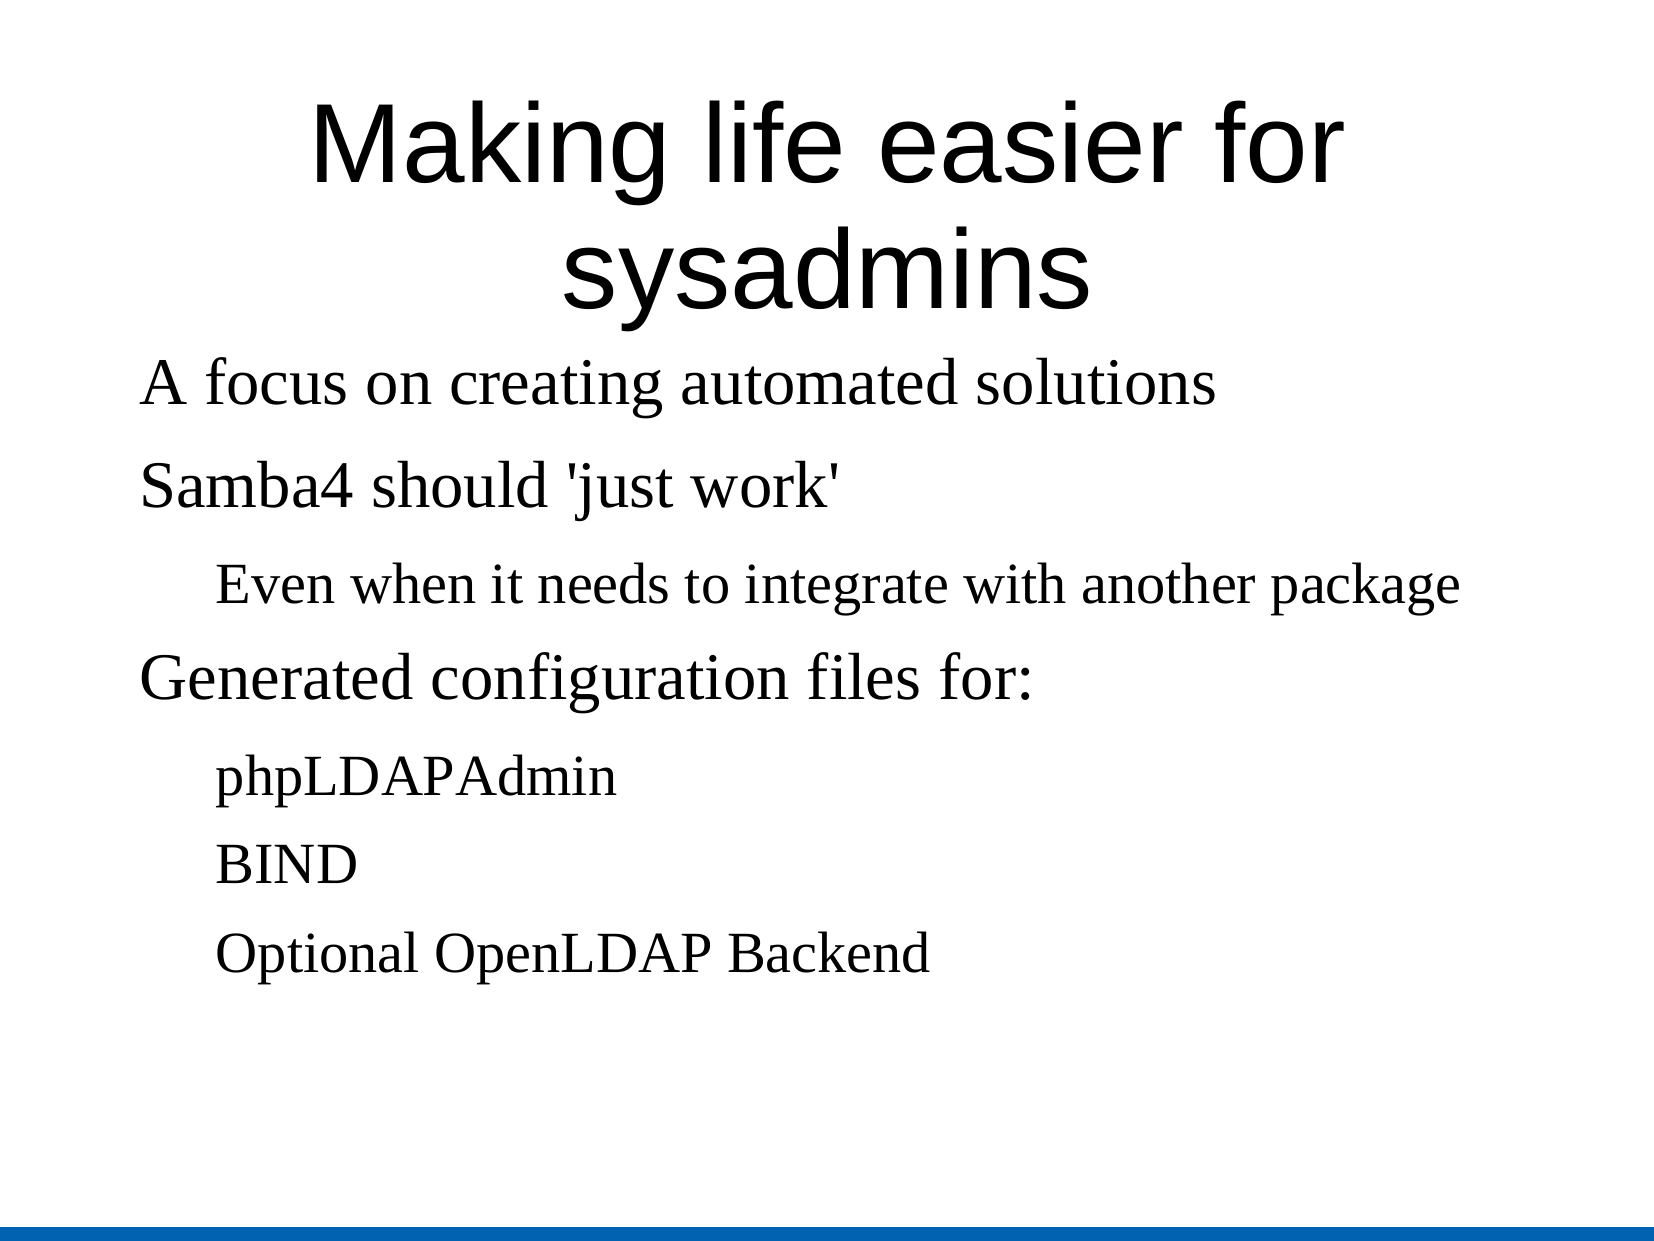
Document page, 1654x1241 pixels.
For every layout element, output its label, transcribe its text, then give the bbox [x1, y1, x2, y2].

list A focus on creating automated solutions Samba4 should 'just work' Even when it needs to integrate with another package Generated configuration files for: phpLDAPAdmin BIND Optional OpenLDAP Backend [121, 344, 1534, 1112]
title Making life easier for sysadmins [121, 66, 1534, 344]
